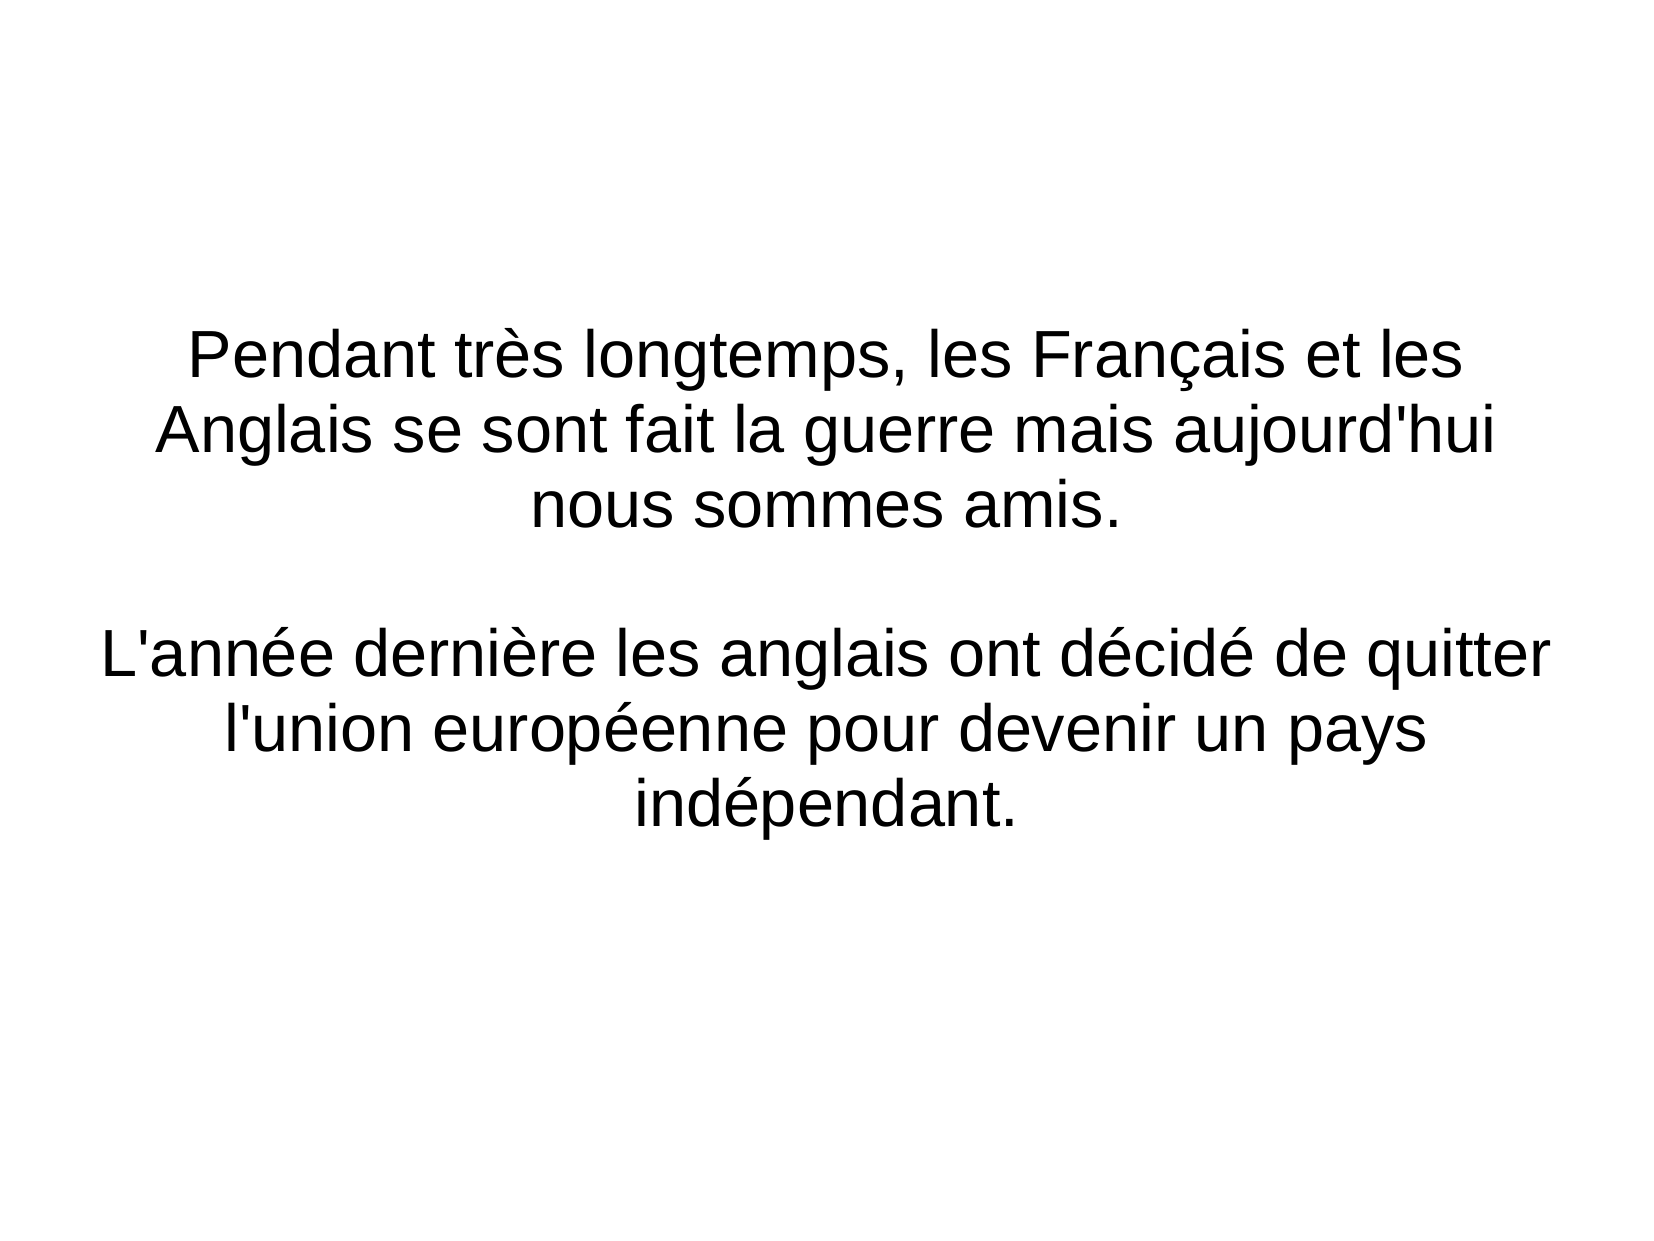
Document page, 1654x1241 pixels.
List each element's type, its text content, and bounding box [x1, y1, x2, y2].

subtitle Pendant très longtemps, les Français et les Anglais se sont fait la guerre mais aujourd'hui nous sommes amis. L'année dernière les anglais ont décidé de quitter l'union européenne pour devenir un pays indépendant. [82, 49, 1571, 1109]
